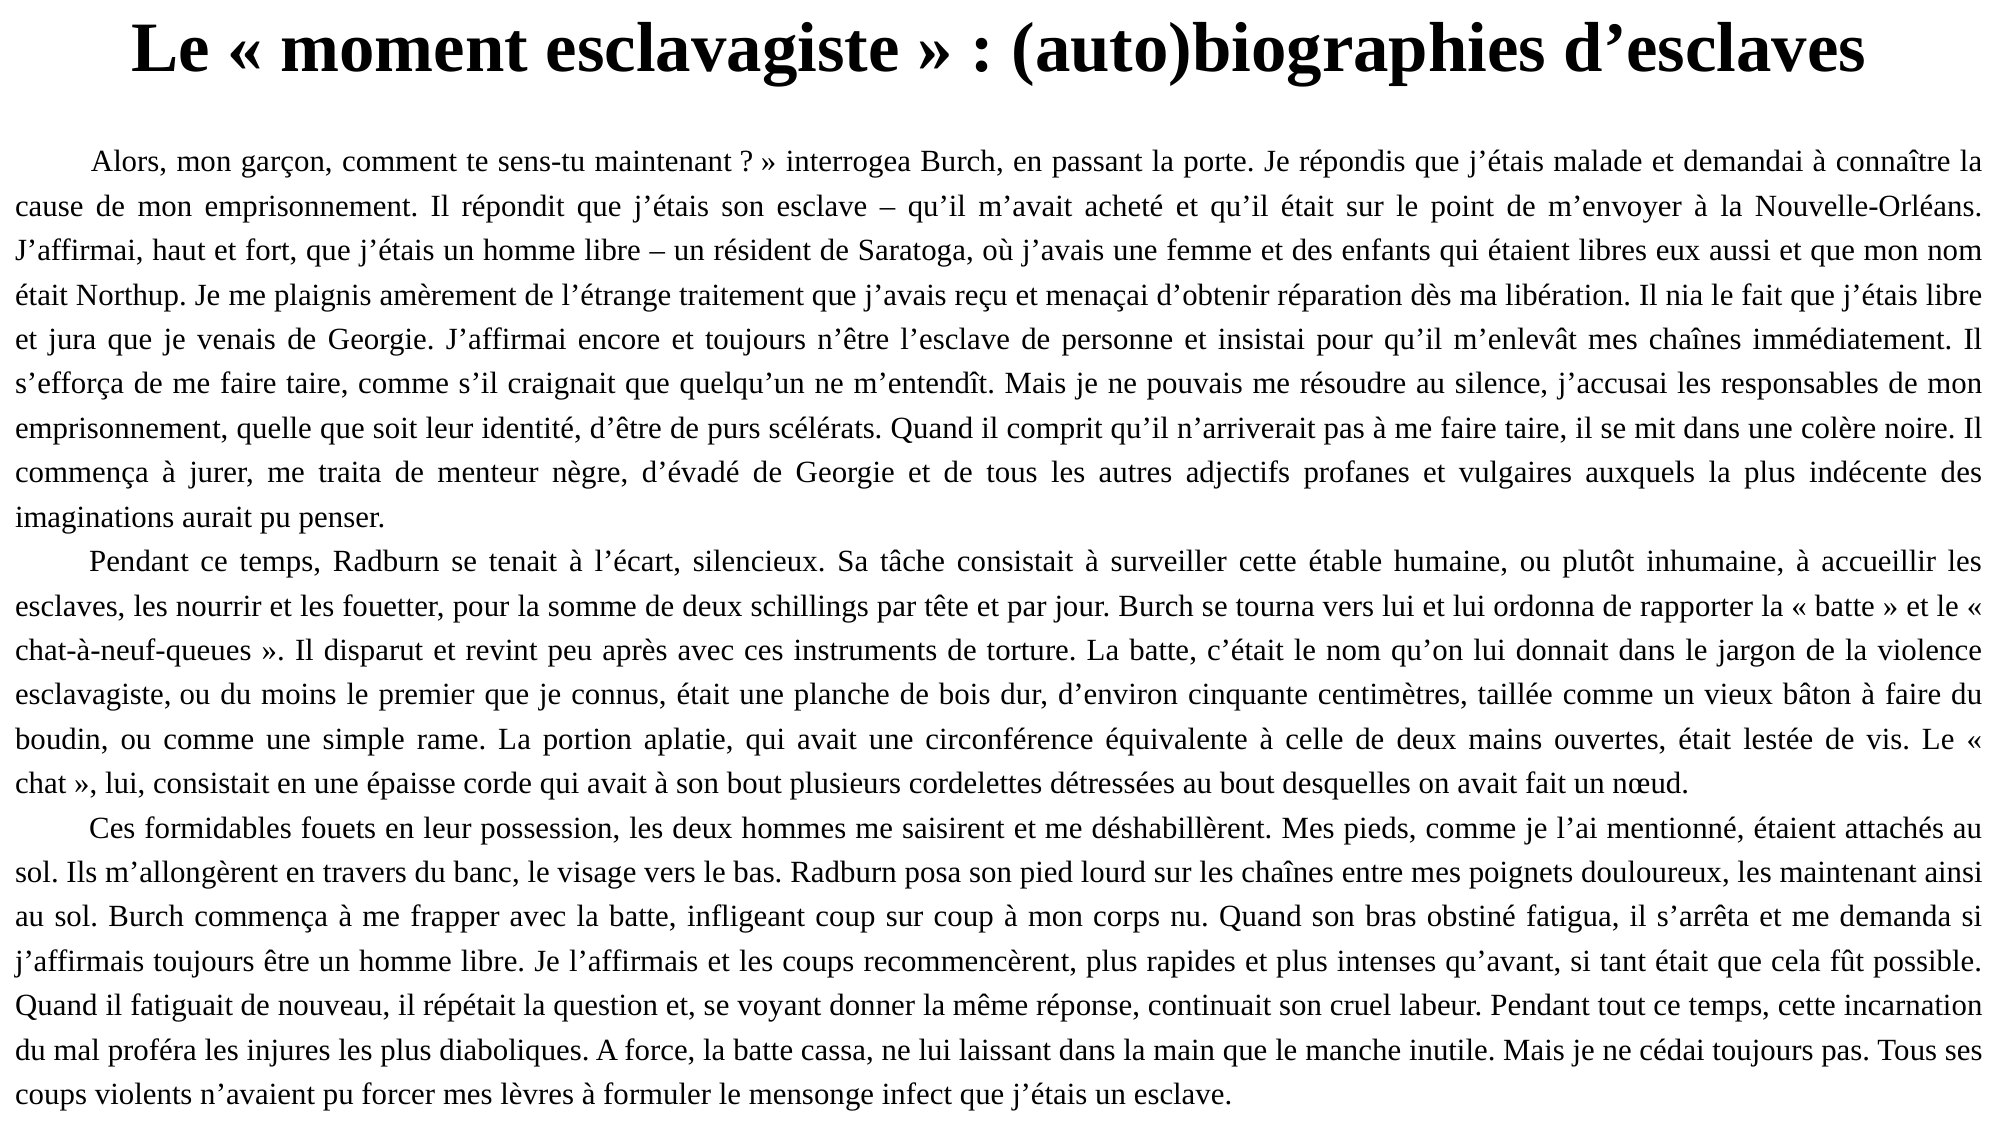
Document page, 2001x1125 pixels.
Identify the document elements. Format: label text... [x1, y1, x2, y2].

title Le « moment esclavagiste » : (auto)biographies d’esclaves [0, 3, 2000, 95]
list Alors, mon garçon, comment te sens-tu maintenant ? » interrogea Burch, en passant la porte. Je répondis que j’étais malade et demandai à connaître la cause de mon emprisonnement. Il répondit que j’étais son esclave – qu’il m’avait acheté et qu’il était sur le point de m’envoyer à la Nouvelle-Orléans. J’affirmai, haut et fort, que j’étais un homme libre – un résident de Saratoga, où j’avais une femme et des enfants qui étaient libres eux aussi et que mon nom était Northup. Je me plaignis amèrement de l’étrange traitement que j’avais reçu et menaçai d’obtenir réparation dès ma libération. Il nia le fait que j’étais libre et jura que je venais de Georgie. J’affirmai encore et toujours n’être l’esclave de personne et insistai pour qu’il m’enlevât mes chaînes immédiatement. Il s’efforça de me faire taire, comme s’il craignait que quelqu’un ne m’entendît. Mais je ne pouvais me résoudre au silence, j’accusai les responsables de mon emprisonnement, quelle que soit leur identité, d’être de purs scélérats. Quand il comprit qu’il n’arriverait pas à me faire taire, il se mit dans une colère noire. Il commença à jurer, me traita de menteur nègre, d’évadé de Georgie et de tous les autres adjectifs profanes et vulgaires auxquels la plus indécente des imaginations aurait pu penser. Pendant ce temps, Radburn se tenait à l’écart, silencieux. Sa tâche consistait à surveiller cette étable humaine, ou plutôt inhumaine, à accueillir les esclaves, les nourrir et les fouetter, pour la somme de deux schillings par tête et par jour. Burch se tourna vers lui et lui ordonna de rapporter la « batte » et le « chat-à-neuf-queues ». Il disparut et revint peu après avec ces instruments de torture. La batte, c’était le nom qu’on lui donnait dans le jargon de la violence esclavagiste, ou du moins le premier que je connus, était une planche de bois dur, d’environ cinquante centimètres, taillée comme un vieux bâton à faire du boudin, ou comme une simple rame. La portion aplatie, qui avait une circonférence équivalente à celle de deux mains ouvertes, était lestée de vis. Le « chat », lui, consistait en une épaisse corde qui avait à son bout plusieurs cordelettes détressées au bout desquelles on avait fait un nœud. Ces formidables fouets en leur possession, les deux hommes me saisirent et me déshabillèrent. Mes pieds, comme je l’ai mentionné, étaient attachés au sol. Ils m’allongèrent en travers du banc, le visage vers le bas. Radburn posa son pied lourd sur les chaînes entre mes poignets douloureux, les maintenant ainsi au sol. Burch commença à me frapper avec la batte, infligeant coup sur coup à mon corps nu. Quand son bras obstiné fatigua, il s’arrêta et me demanda si j’affirmais toujours être un homme libre. Je l’affirmais et les coups recommencèrent, plus rapides et plus intenses qu’avant, si tant était que cela fût possible. Quand il fatiguait de nouveau, il répétait la question et, se voyant donner la même réponse, continuait son cruel labeur. Pendant tout ce temps, cette incarnation du mal proféra les injures les plus diaboliques. A force, la batte cassa, ne lui laissant dans la main que le manche inutile. Mais je ne cédai toujours pas. Tous ses coups violents n’avaient pu forcer mes lèvres à formuler le mensonge infect que j’étais un esclave. [0, 124, 2000, 1122]
